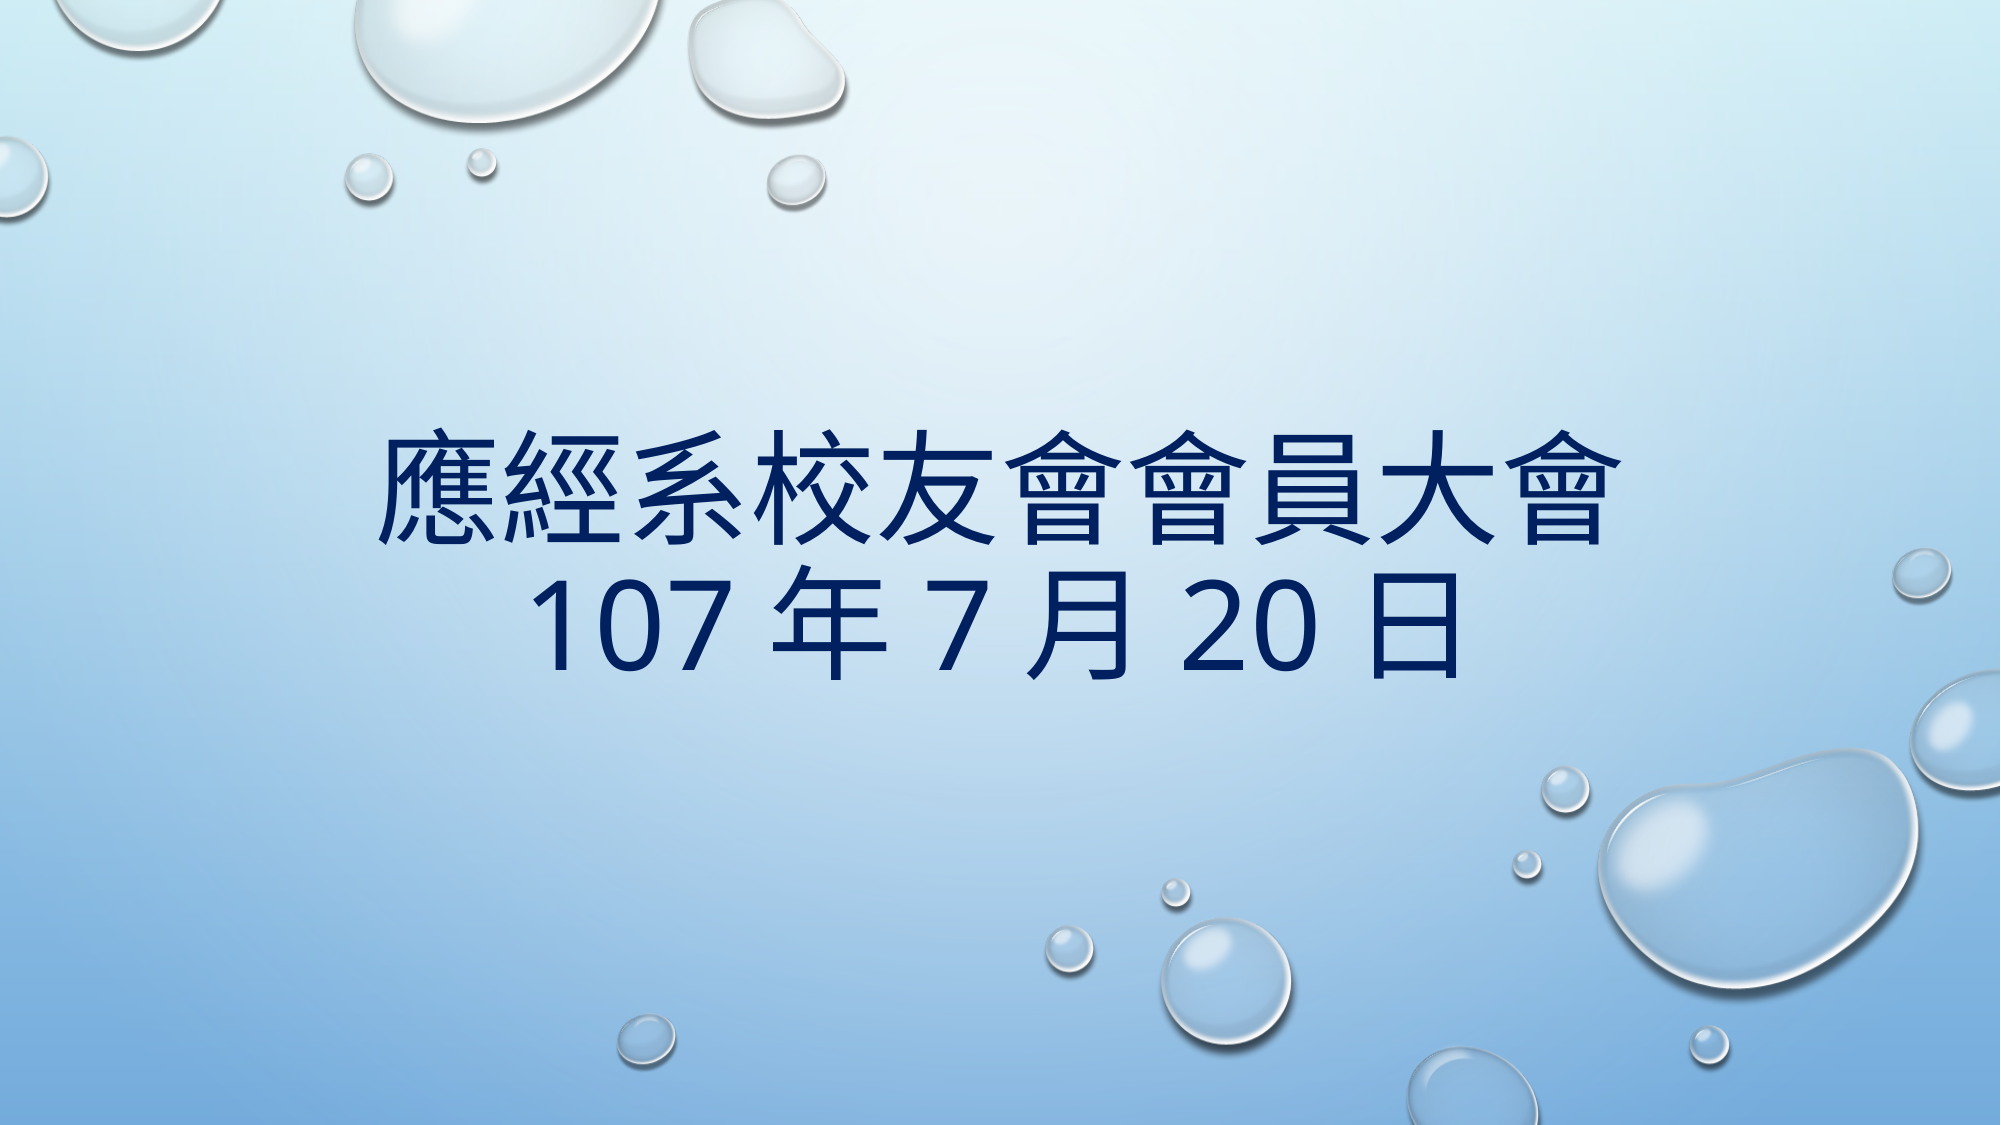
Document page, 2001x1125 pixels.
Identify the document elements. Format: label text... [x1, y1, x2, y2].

title 應經系校友會會員大會 107年7月20日 [343, 217, 1657, 706]
